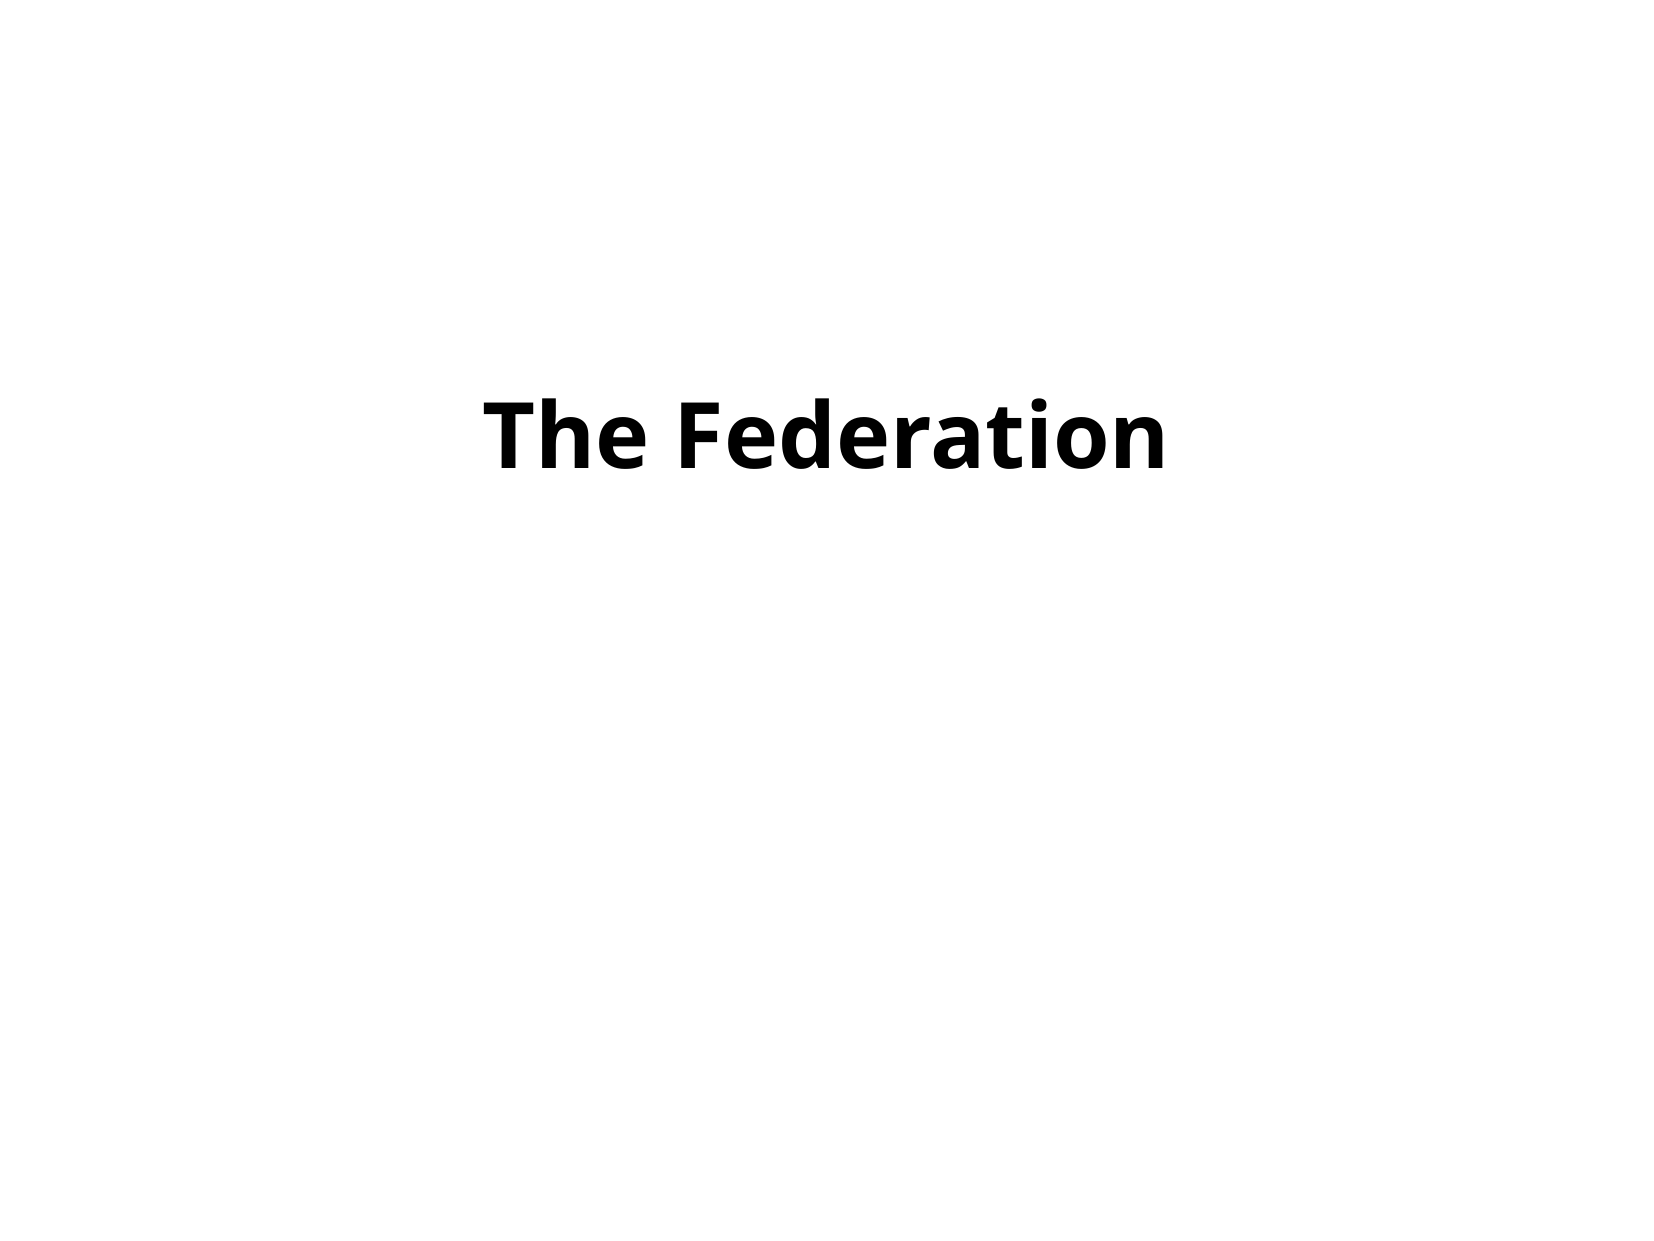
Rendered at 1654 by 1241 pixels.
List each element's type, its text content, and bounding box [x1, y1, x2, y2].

title The Federation [82, 413, 1571, 827]
